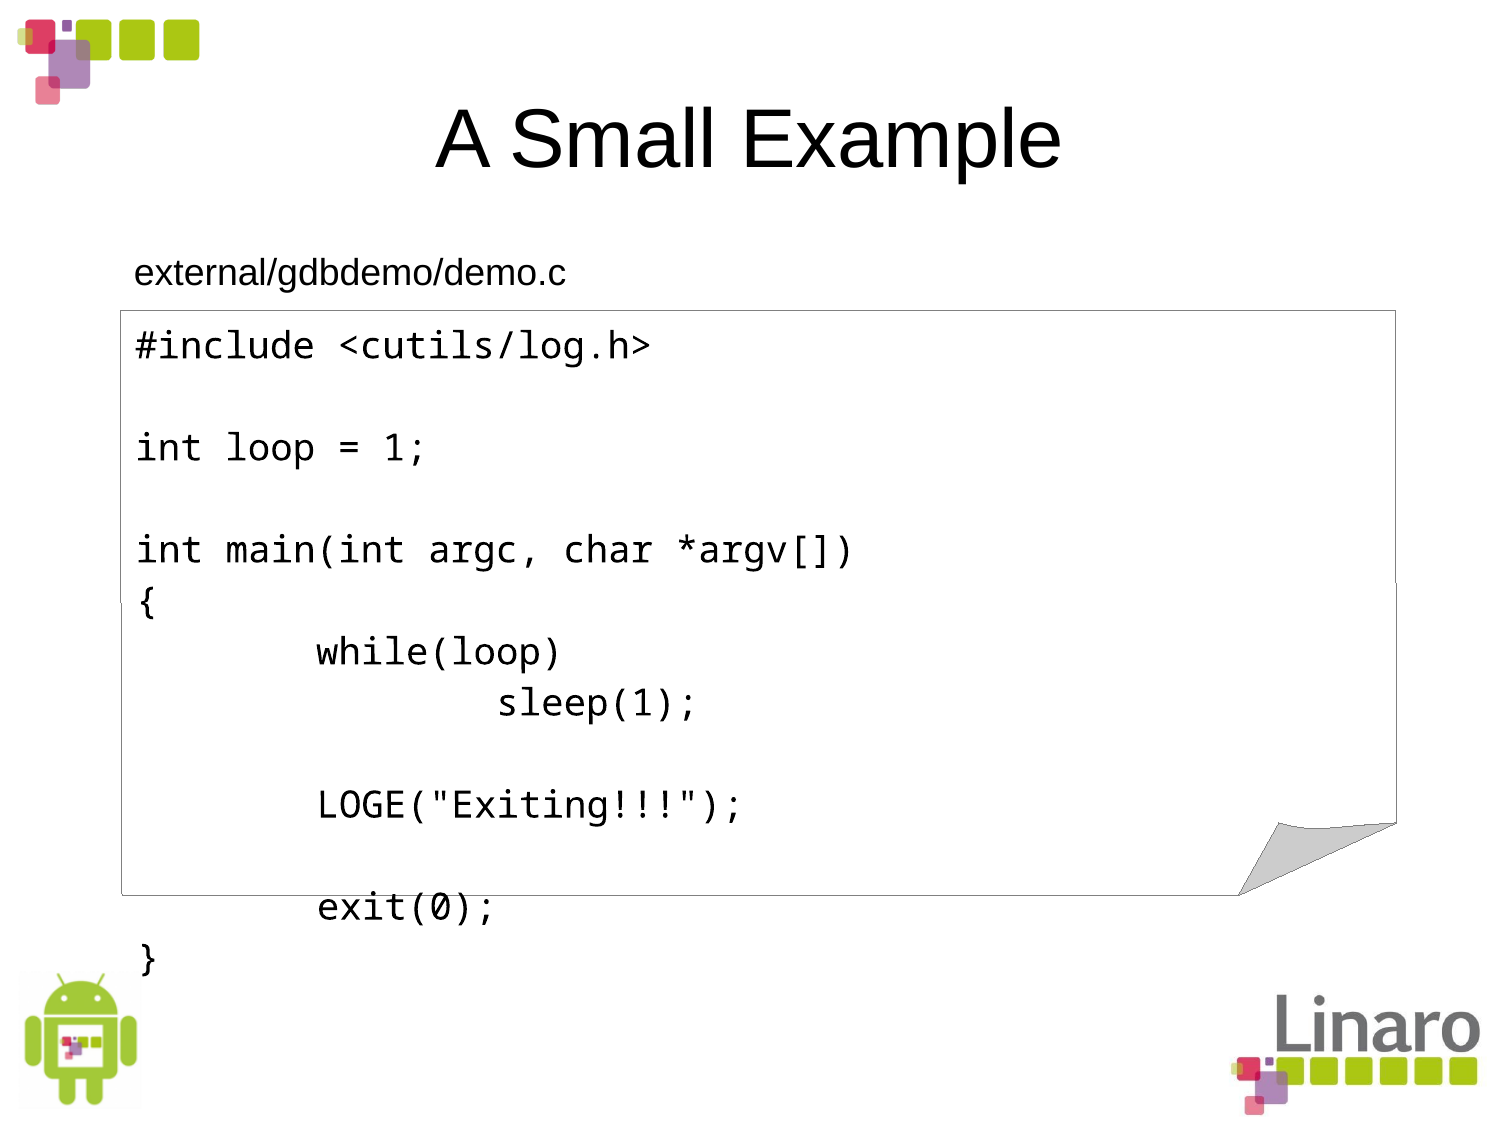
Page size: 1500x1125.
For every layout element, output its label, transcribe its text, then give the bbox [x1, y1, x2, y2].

picture [16, 12, 205, 121]
text_box external/gdbdemo/demo.c [119, 243, 582, 301]
picture [1219, 986, 1491, 1123]
text_box #include <cutils/log.h> int loop = 1; int main(int argc, char *argv[]) { while(loop) sleep(1); LOGE("Exiting!!!"); exit(0); } [120, 310, 1397, 896]
title A Small Example [74, 44, 1425, 233]
picture [18, 971, 142, 1109]
